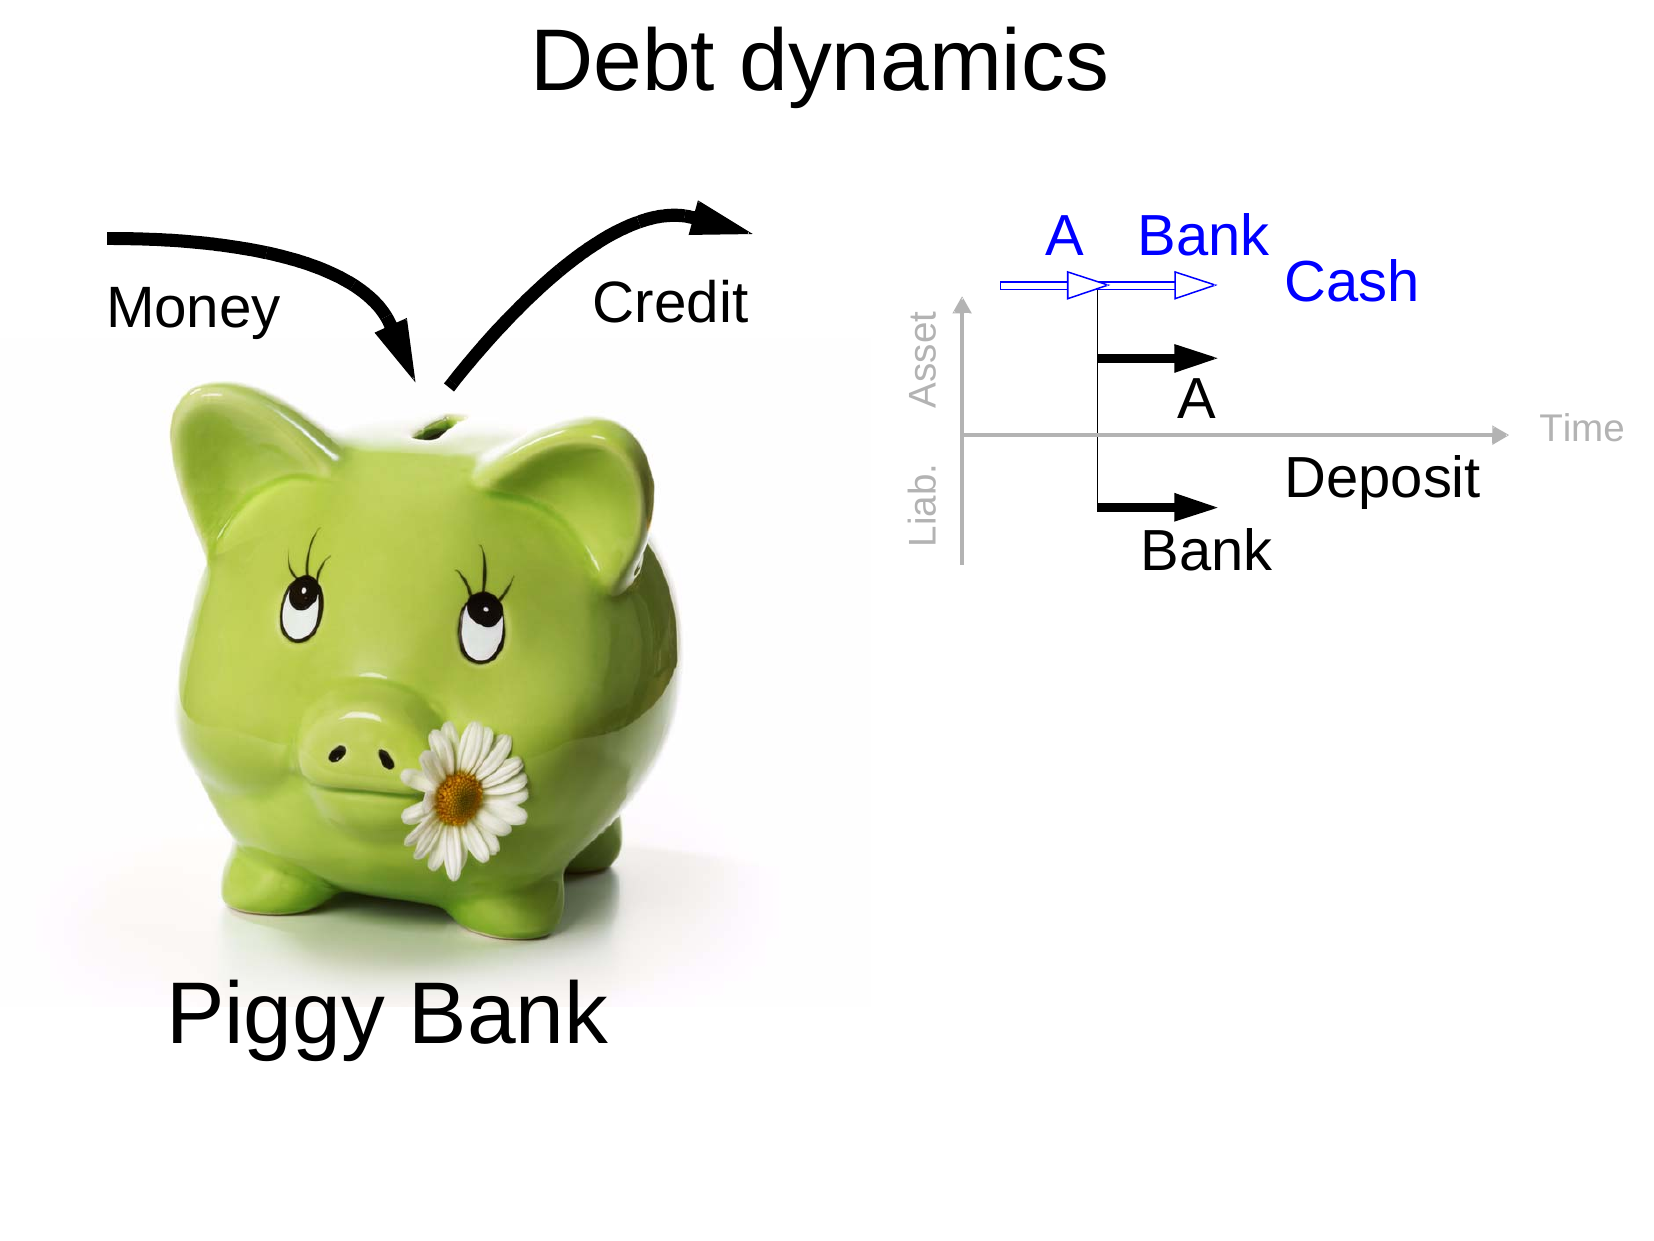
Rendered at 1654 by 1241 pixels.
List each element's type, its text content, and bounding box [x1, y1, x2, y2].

text_box [107, 232, 416, 383]
text_box A [1045, 202, 1105, 270]
text_box Bank [1137, 202, 1274, 270]
picture [0, 338, 871, 1007]
text_box Deposit [1284, 444, 1486, 513]
text_box Money [106, 274, 286, 342]
text_box Asset [900, 307, 946, 409]
text_box Debt dynamics [530, 11, 1124, 113]
text_box Bank [1140, 517, 1277, 586]
text_box [952, 270, 1509, 565]
text_box Cash [1284, 248, 1424, 317]
text_box [443, 200, 753, 392]
text_box Piggy Bank [166, 964, 620, 1066]
text_box Time [1539, 406, 1628, 452]
text_box A [1177, 365, 1237, 433]
text_box Credit [592, 269, 753, 338]
text_box Liab. [900, 460, 946, 548]
